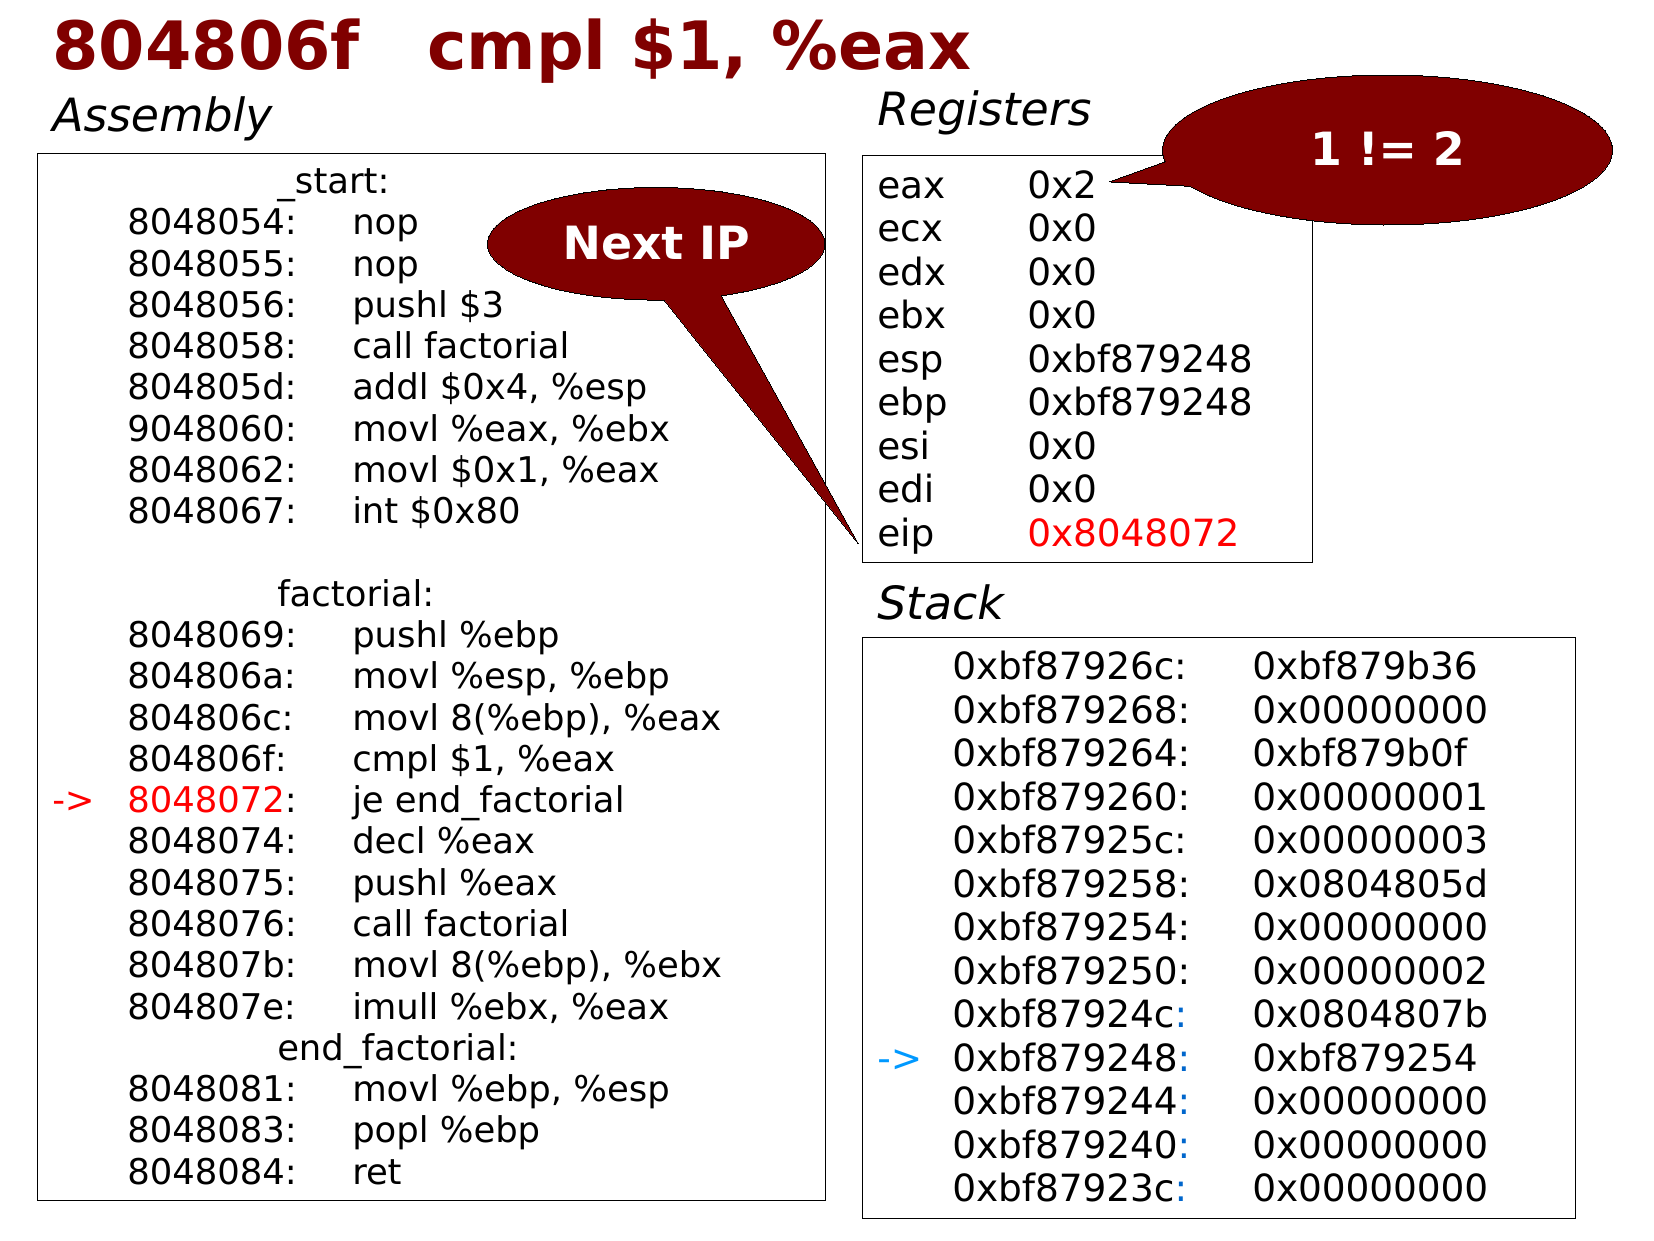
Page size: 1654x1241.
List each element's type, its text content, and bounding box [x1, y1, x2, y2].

text_box 804806f cmpl $1, %eax [37, 0, 1388, 93]
text_box Assembly [37, 81, 301, 151]
text_box _start: 8048054: nop 8048055: nop 8048056: pushl $3 8048058: call factorial 804805d: addl $0x4, %esp 9048060: movl %eax, %ebx 8048062: movl $0x1, %eax 8048067: int $0x80 factorial: 8048069: pushl %ebp 804806a: movl %esp, %ebp 804806c: movl 8(%ebp), %eax 804806f: cmpl $1, %eax -> 8048072: je end_factorial 8048074: decl %eax 8048075: pushl %eax 8048076: call factorial 804807b: movl 8(%ebp), %ebx 804807e: imull %ebx, %eax end_factorial: 8048081: movl %ebp, %esp 8048083: popl %ebp 8048084: ret [37, 153, 826, 1201]
text_box Registers [862, 75, 1126, 144]
text_box Next IP [487, 187, 859, 544]
text_box eax 0x2 ecx 0x0 edx 0x0 ebx 0x0 esp 0xbf879248 ebp 0xbf879248 esi 0x0 edi 0x0 eip 0x8048072 [862, 155, 1313, 563]
text_box 1 != 2 [1109, 75, 1613, 226]
text_box Stack [862, 569, 1051, 638]
text_box 0xbf87926c: 0xbf879b36 0xbf879268: 0x00000000 0xbf879264: 0xbf879b0f 0xbf879260: 0x00000001 0xbf87925c: 0x00000003 0xbf879258: 0x0804805d 0xbf879254: 0x00000000 0xbf879250: 0x00000002 0xbf87924c: 0x0804807b -> 0xbf879248: 0xbf879254 0xbf879244: 0x00000000 0xbf879240: 0x00000000 0xbf87923c: 0x00000000 [862, 637, 1576, 1219]
